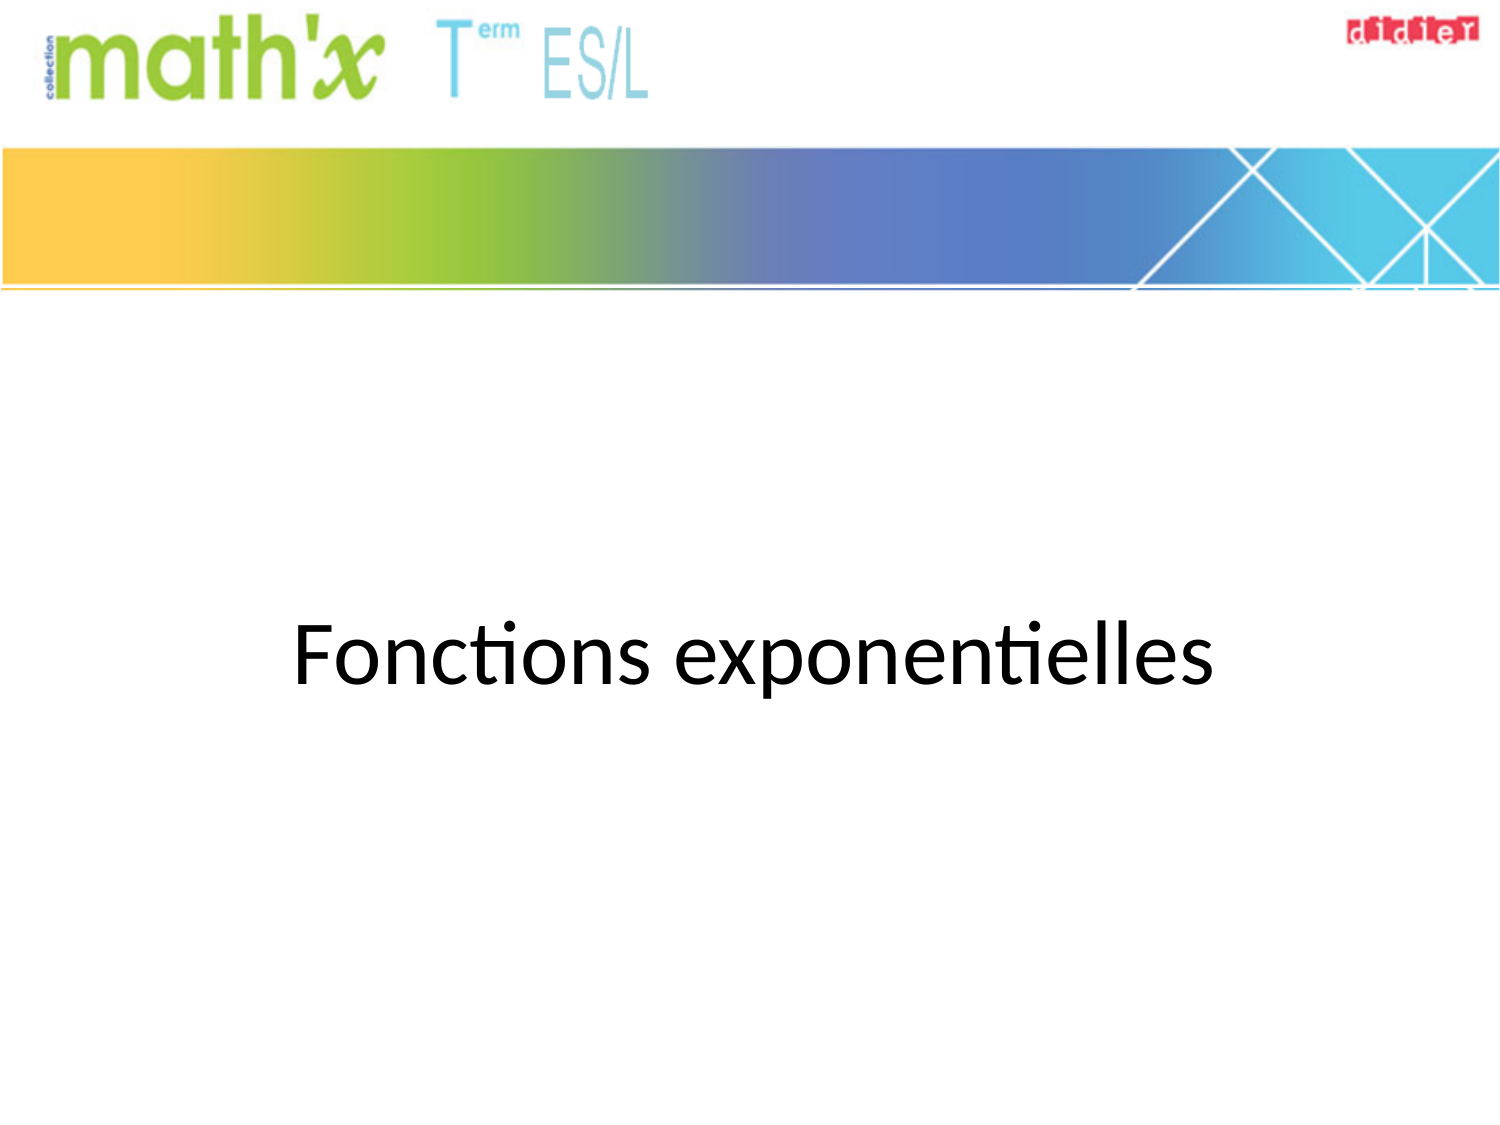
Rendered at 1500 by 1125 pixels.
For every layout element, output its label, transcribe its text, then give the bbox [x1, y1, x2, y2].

picture [0, 0, 1500, 288]
title Fonctions exponentielles [117, 527, 1393, 769]
